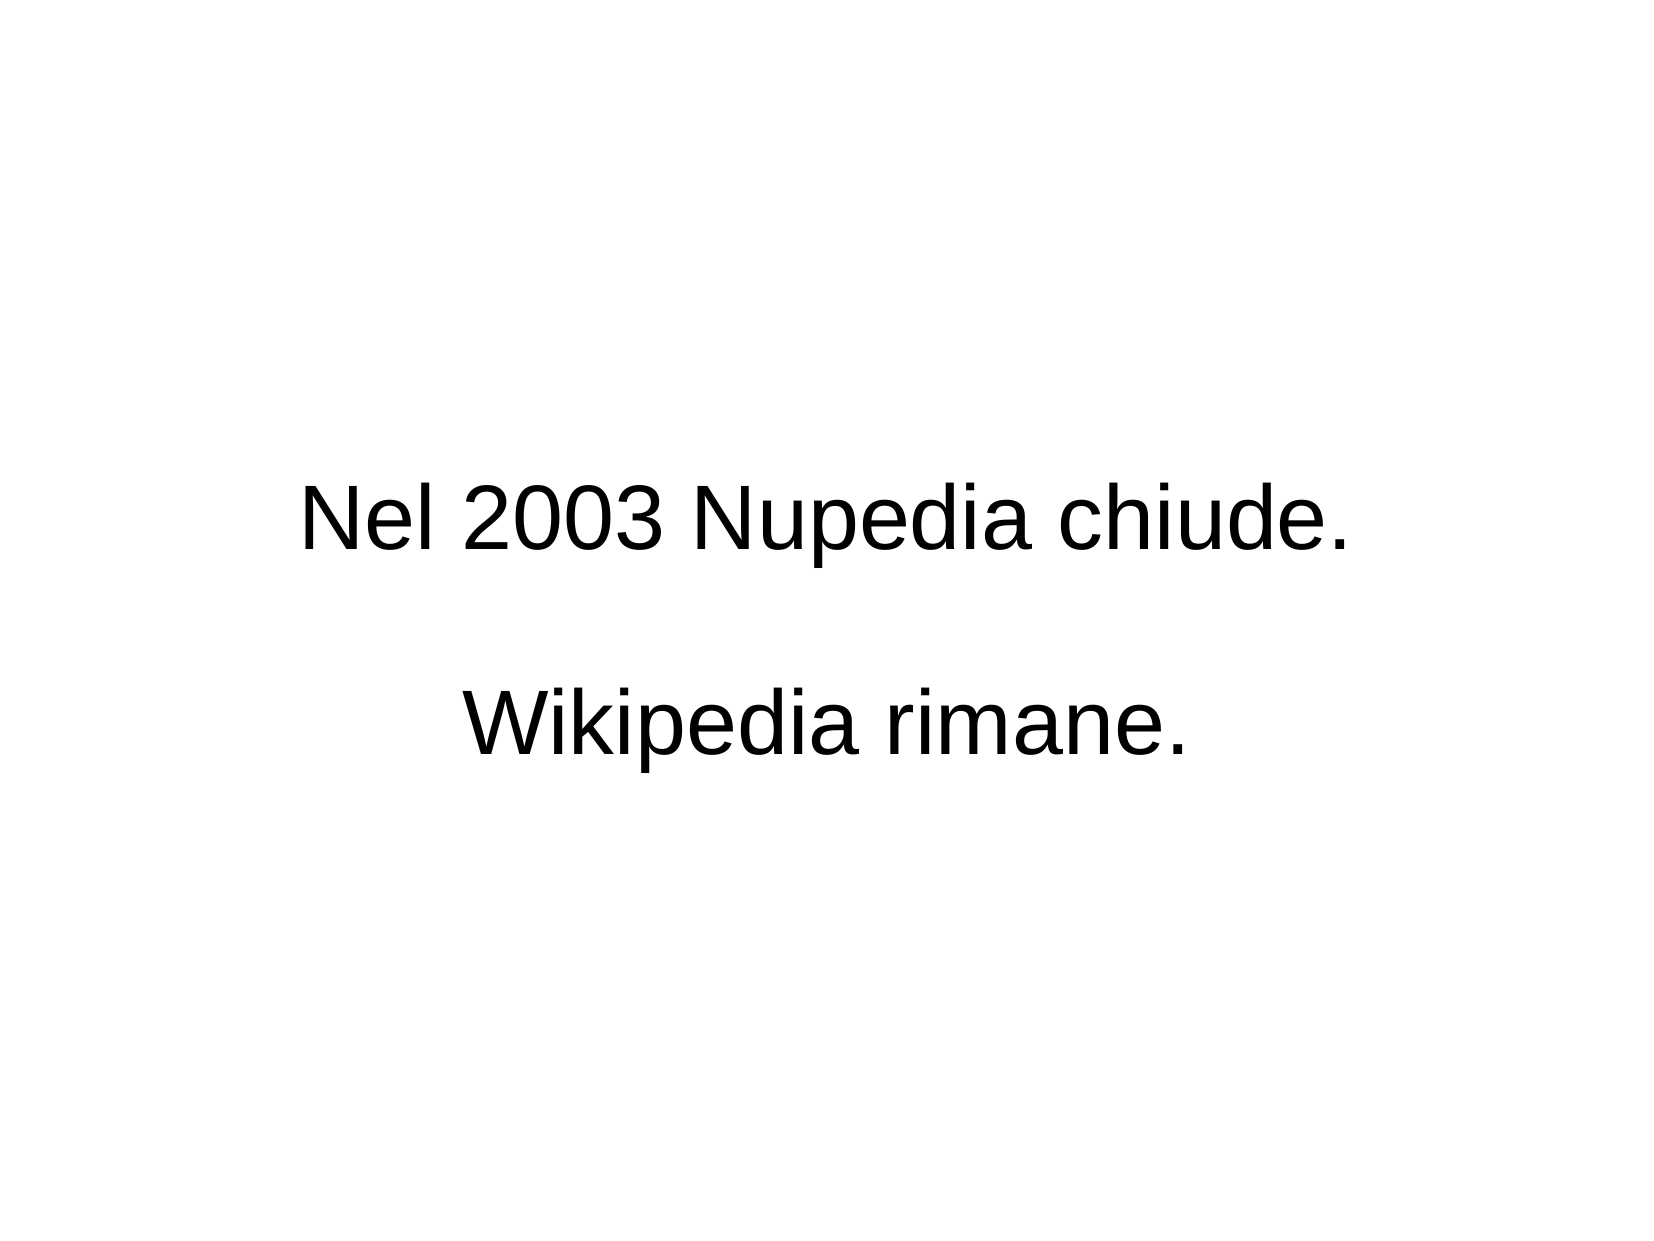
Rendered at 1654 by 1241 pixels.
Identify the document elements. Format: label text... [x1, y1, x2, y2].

title Nel 2003 Nupedia chiude. Wikipedia rimane. [82, 466, 1571, 774]
